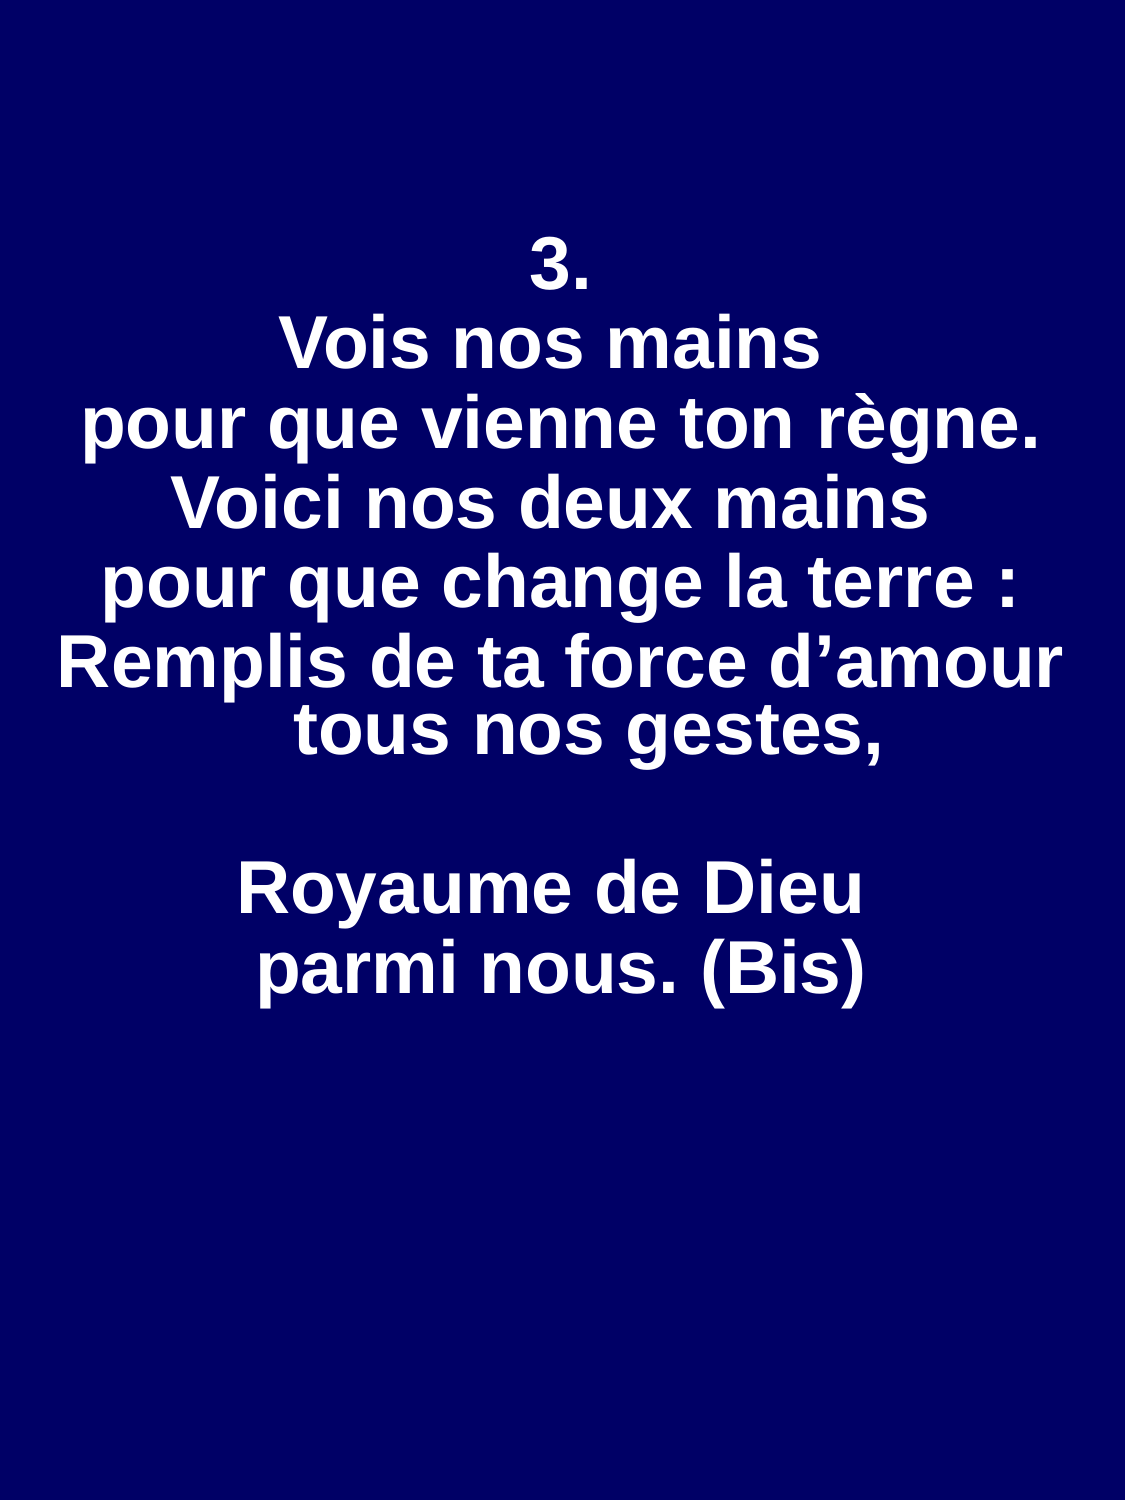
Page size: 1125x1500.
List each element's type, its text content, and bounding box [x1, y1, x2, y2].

text_box 3. Vois nos mains pour que vienne ton règne. Voici nos deux mains pour que change la terre : Remplis de ta force d’amour tous nos gestes, Royaume de Dieu parmi nous. (Bis) [11, 35, 1111, 1441]
